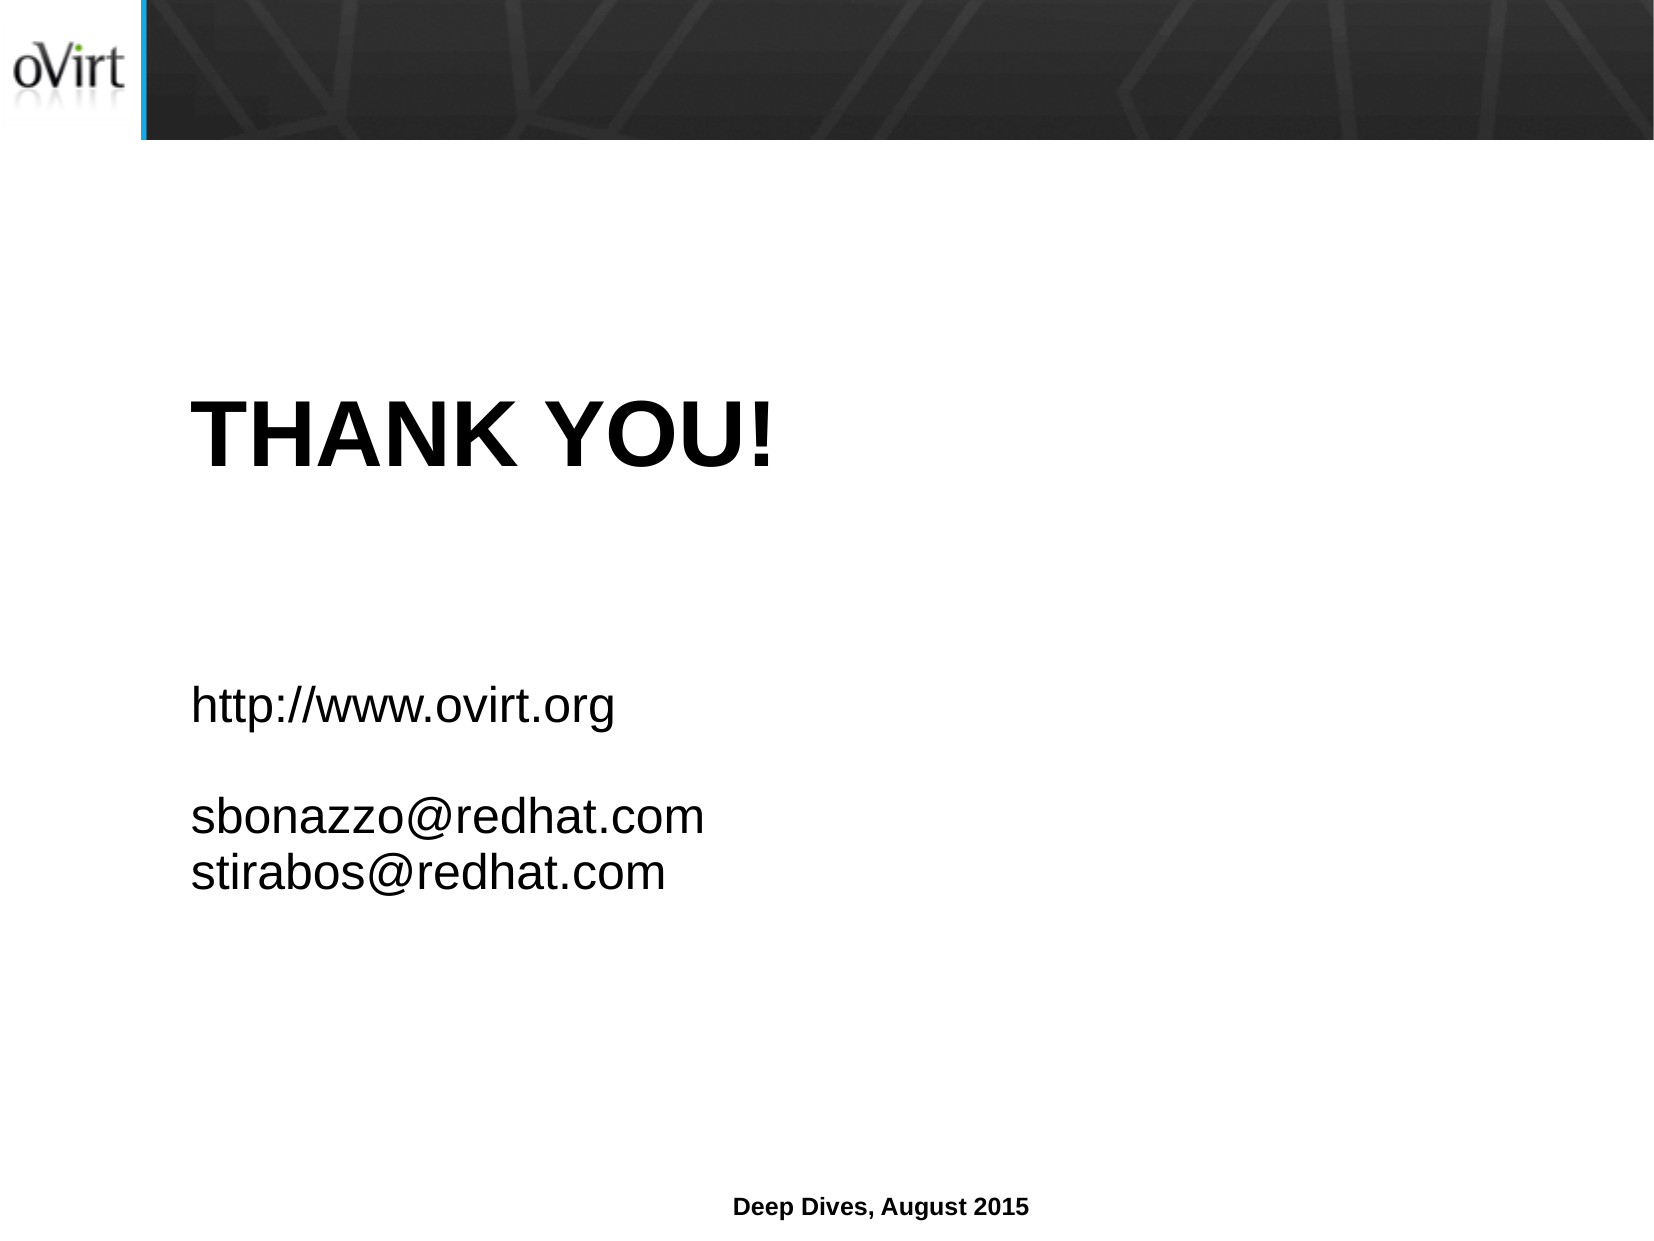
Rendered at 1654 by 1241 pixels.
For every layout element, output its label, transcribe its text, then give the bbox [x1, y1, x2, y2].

text_box THANK YOU! [175, 374, 1549, 510]
text_box http://www.ovirt.org sbonazzo@redhat.com stirabos@redhat.com [176, 669, 1549, 908]
picture [0, 0, 1654, 140]
